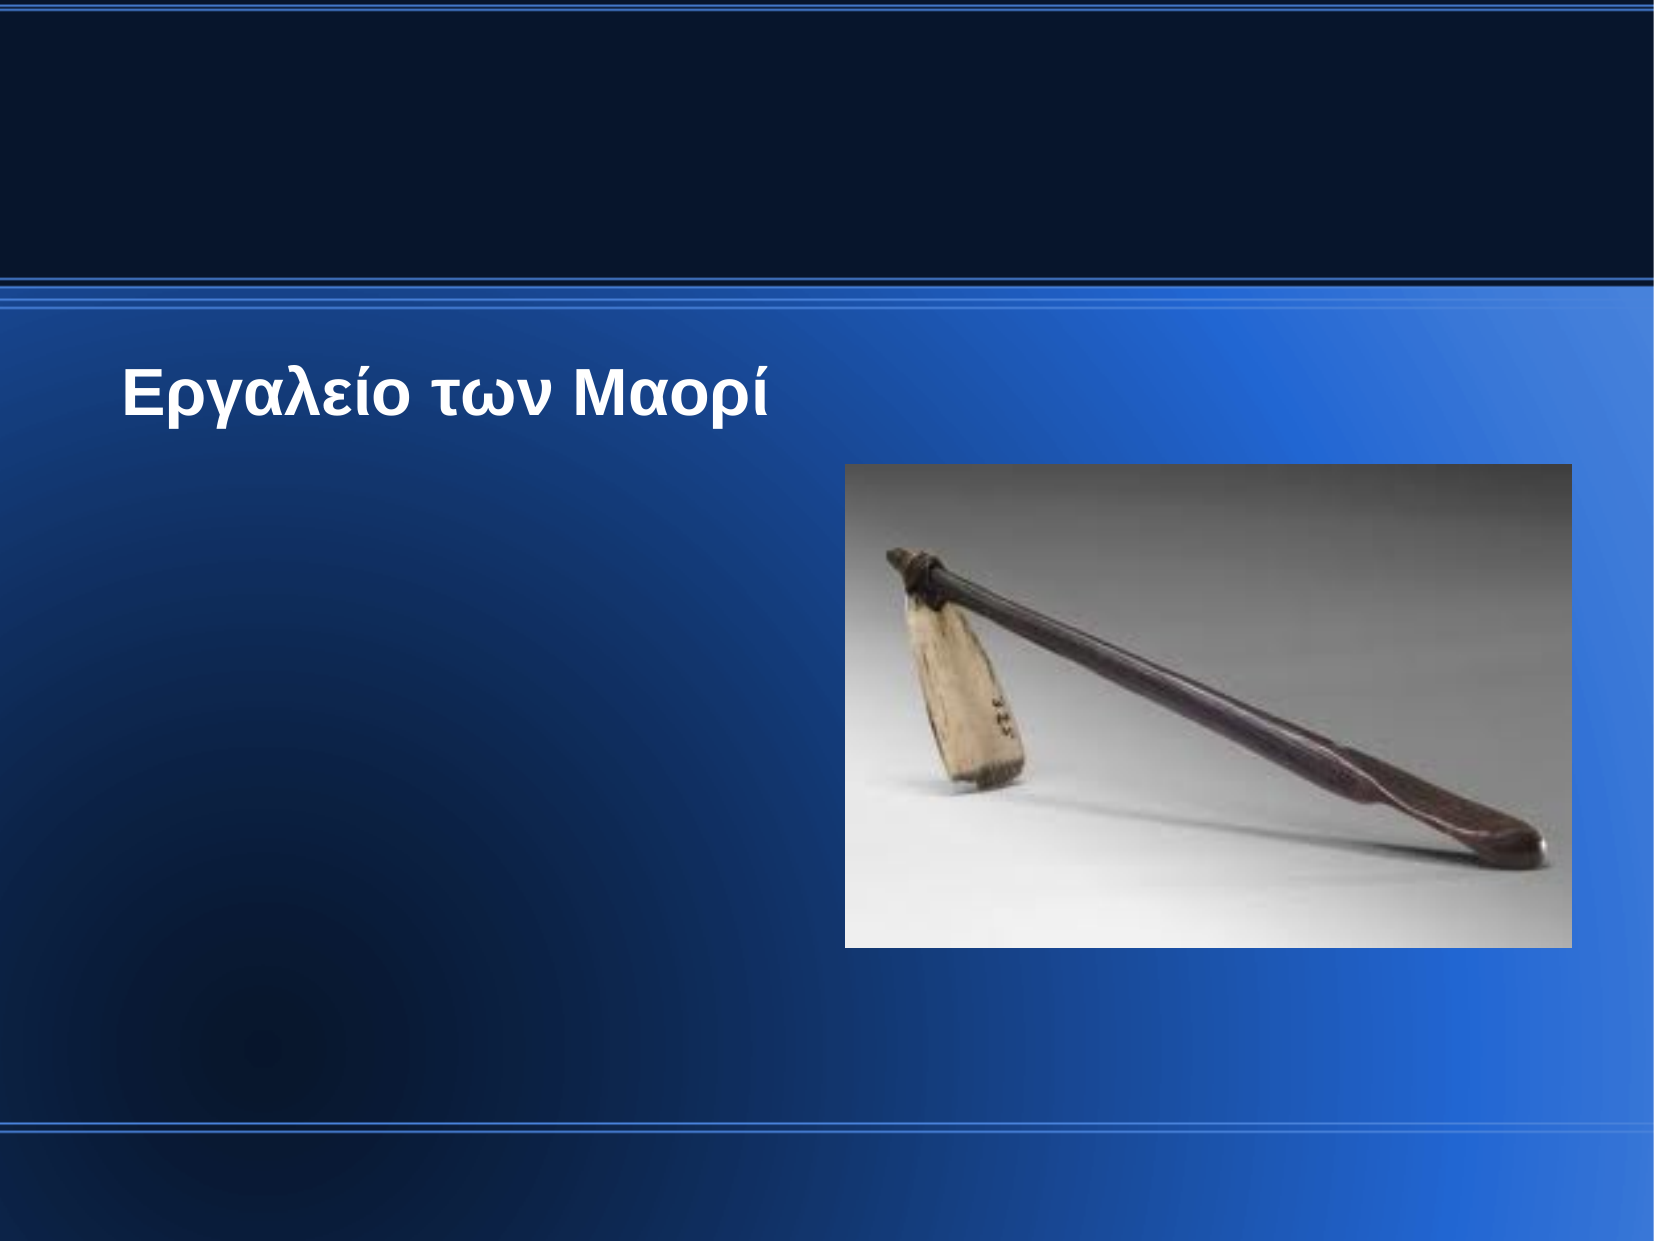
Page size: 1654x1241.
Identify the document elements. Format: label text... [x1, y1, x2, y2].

picture [0, 0, 1654, 1241]
list Εργαλείο των Μαορί [82, 355, 809, 1058]
